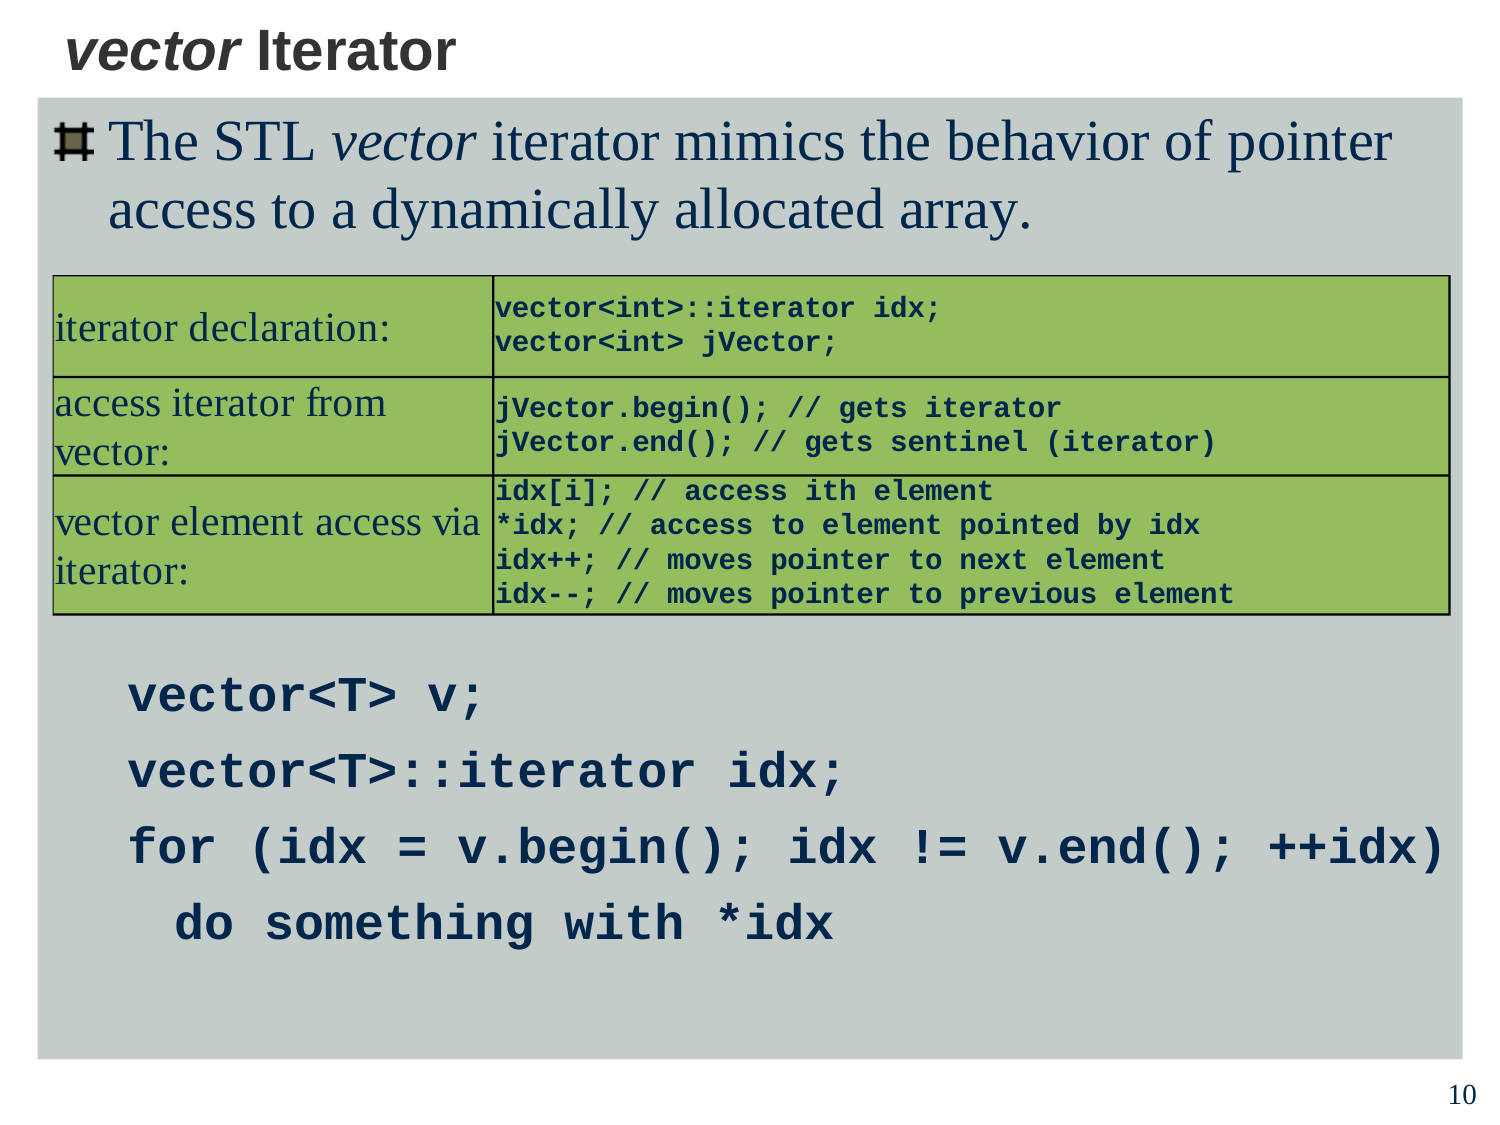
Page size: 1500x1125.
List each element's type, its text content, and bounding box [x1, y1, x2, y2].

chart [52, 275, 1452, 643]
list The STL vector iterator mimics the behavior of pointer access to a dynamically allocated array. vector<T> v; vector<T>::iterator idx; for (idx = v.begin(); idx != v.end(); ++idx) do something with *idx [37, 97, 1463, 1060]
title vector Iterator [50, 0, 1450, 91]
